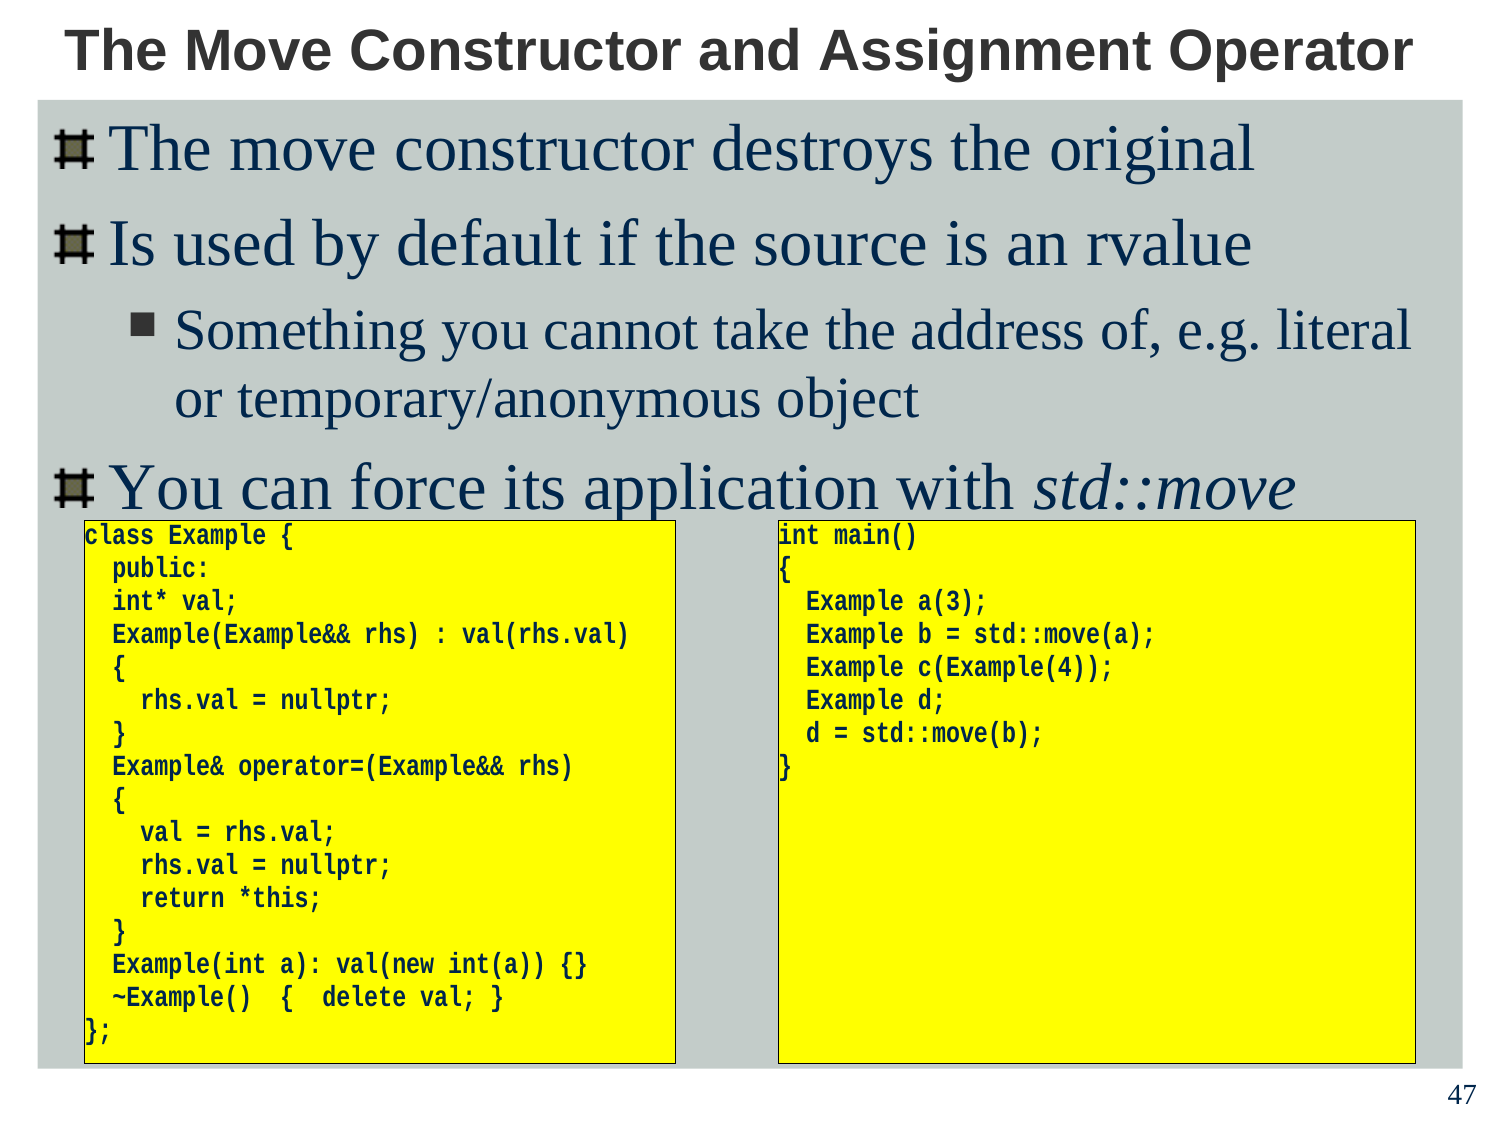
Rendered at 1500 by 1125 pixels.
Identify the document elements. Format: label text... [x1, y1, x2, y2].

title The Move Constructor and Assignment Operator [50, 0, 1450, 91]
text_box int main() { Example a(3); Example b = std::move(a); Example c(Example(4)); Example d; d = std::move(b); } [778, 520, 1416, 1064]
text_box class Example { public: int* val; Example(Example&& rhs) : val(rhs.val) { rhs.val = nullptr; } Example& operator=(Example&& rhs) { val = rhs.val; rhs.val = nullptr; return *this; } Example(int a): val(new int(a)) {} ~Example() { delete val; } }; [84, 520, 676, 1064]
list The move constructor destroys the original Is used by default if the source is an rvalue Something you cannot take the address of, e.g. literal or temporary/anonymous object You can force its application with std::move [37, 99, 1463, 1069]
